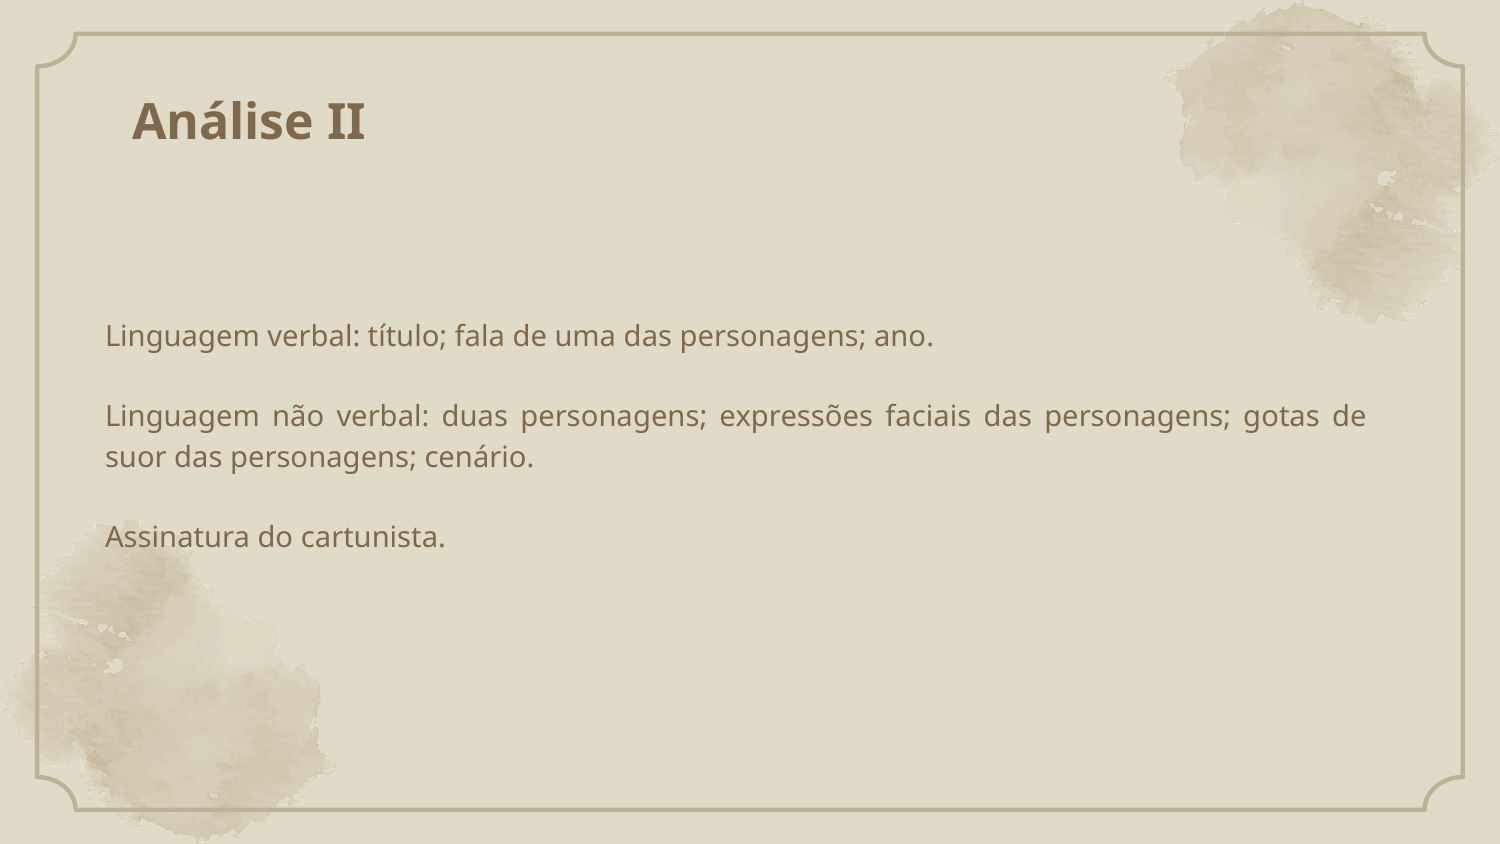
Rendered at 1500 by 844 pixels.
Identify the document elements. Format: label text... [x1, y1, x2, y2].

title Análise II [117, 89, 1383, 150]
subtitle Linguagem verbal: título; fala de uma das personagens; ano. Linguagem não verbal: duas personagens; expressões faciais das personagens; gotas de suor das personagens; cenário. Assinatura do cartunista. [89, 176, 1383, 769]
